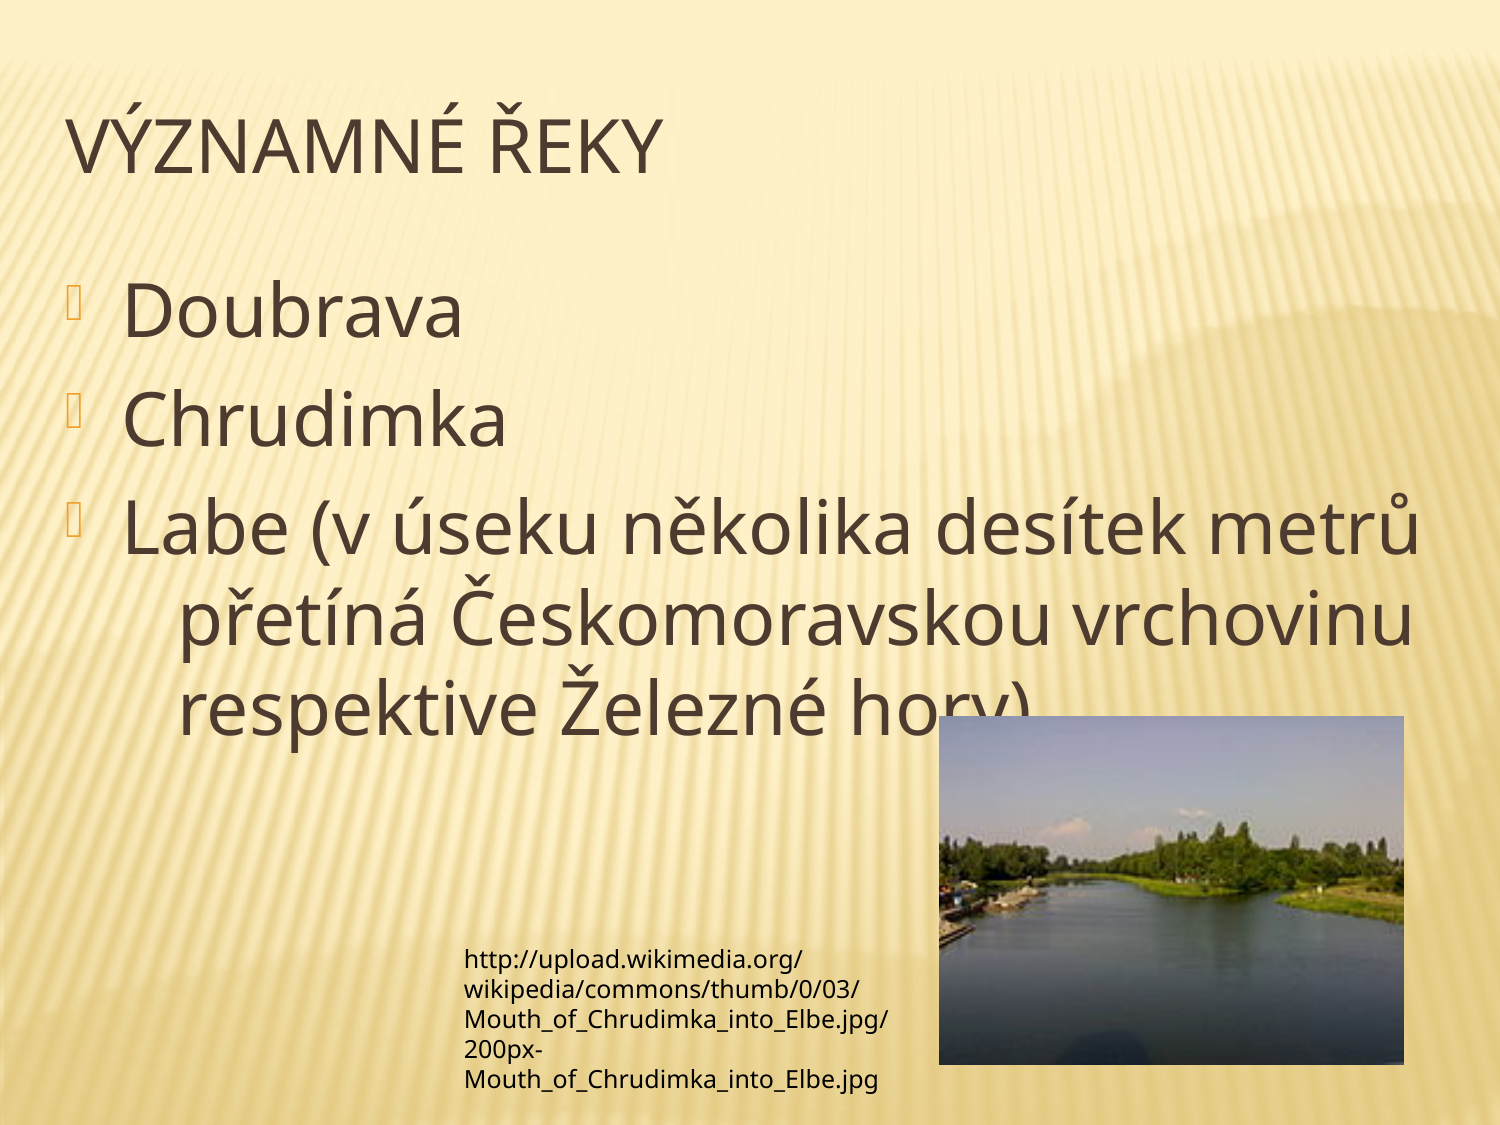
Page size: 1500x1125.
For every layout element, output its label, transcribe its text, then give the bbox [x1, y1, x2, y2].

list Doubrava Chrudimka Labe (v úseku několika desítek metrů přetíná Českomoravskou vrchovinu respektive Železné hory) [50, 254, 1476, 998]
picture [939, 716, 1404, 1065]
text_box http://upload.wikimedia.org/wikipedia/commons/thumb/0/03/Mouth_of_Chrudimka_into_Elbe.jpg/200px-Mouth_of_Chrudimka_into_Elbe.jpg [449, 936, 939, 1101]
title Významné řeky [50, 75, 1476, 213]
